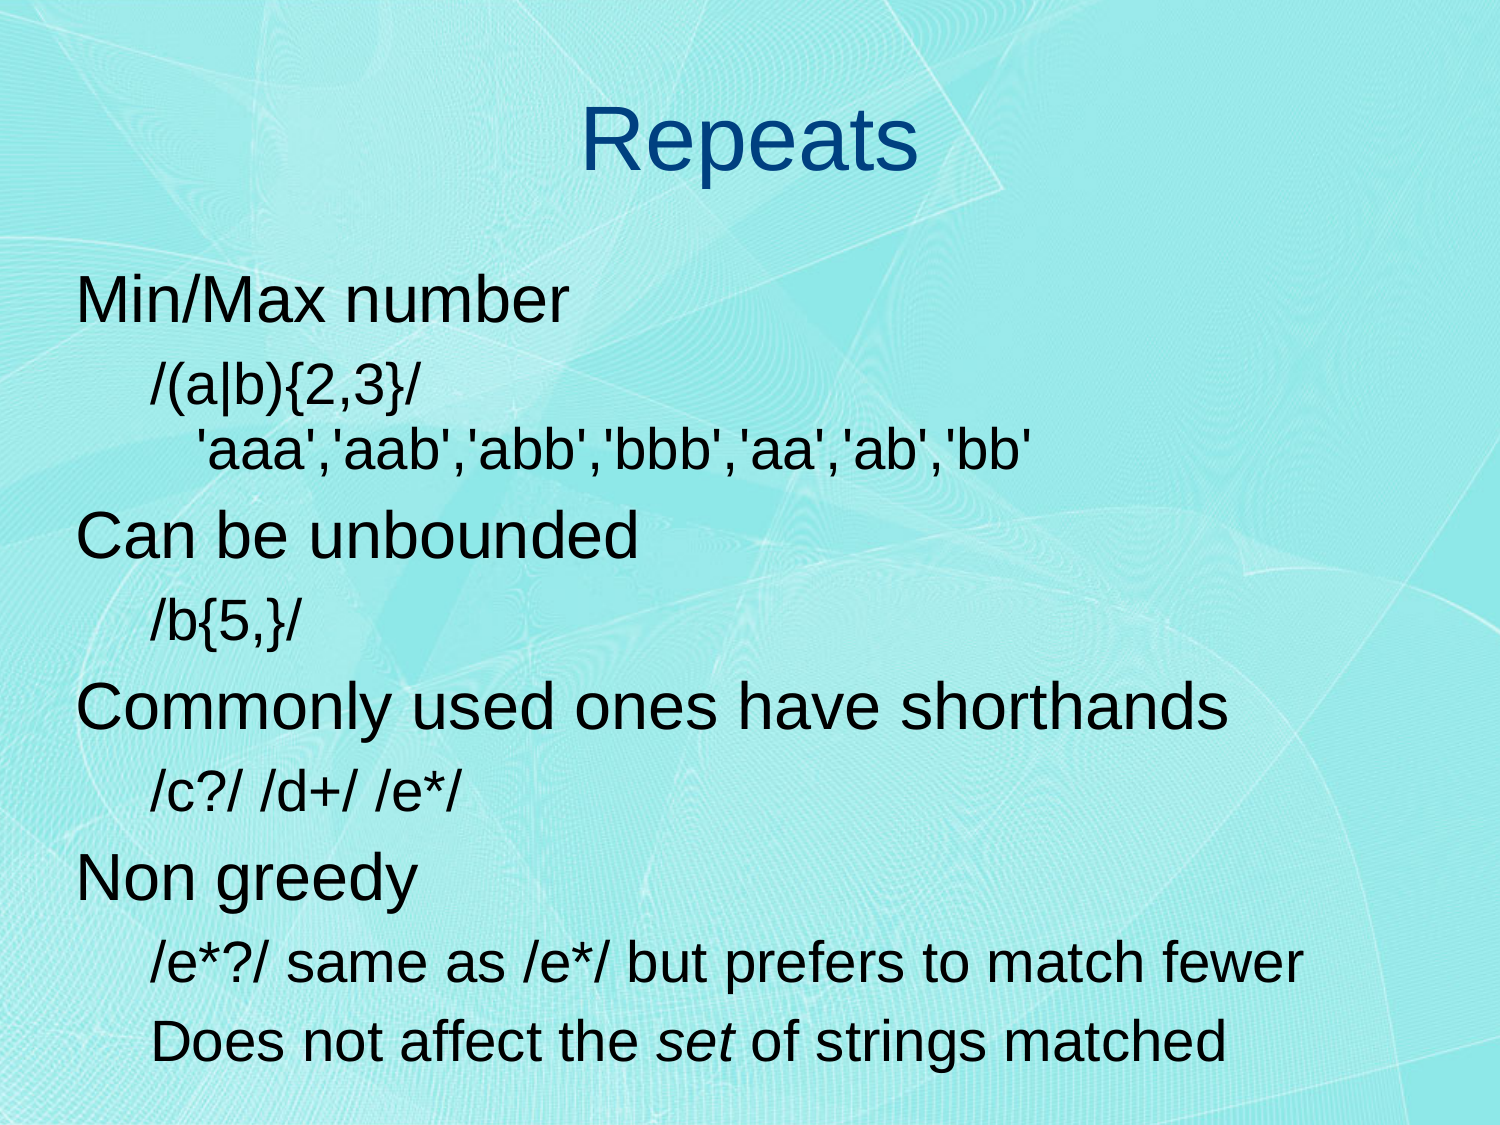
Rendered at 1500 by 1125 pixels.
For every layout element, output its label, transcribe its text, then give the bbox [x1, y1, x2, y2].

picture [0, 0, 1500, 1125]
title Repeats [75, 52, 1426, 226]
list Min/Max number /(a|b){2,3}/ 'aaa','aab','abb','bbb','aa','ab','bb' Can be unbounded /b{5,}/ Commonly used ones have shorthands /c?/ /d+/ /e*/ Non greedy /e*?/ same as /e*/ but prefers to match fewer Does not affect the set of strings matched [75, 262, 1426, 1073]
